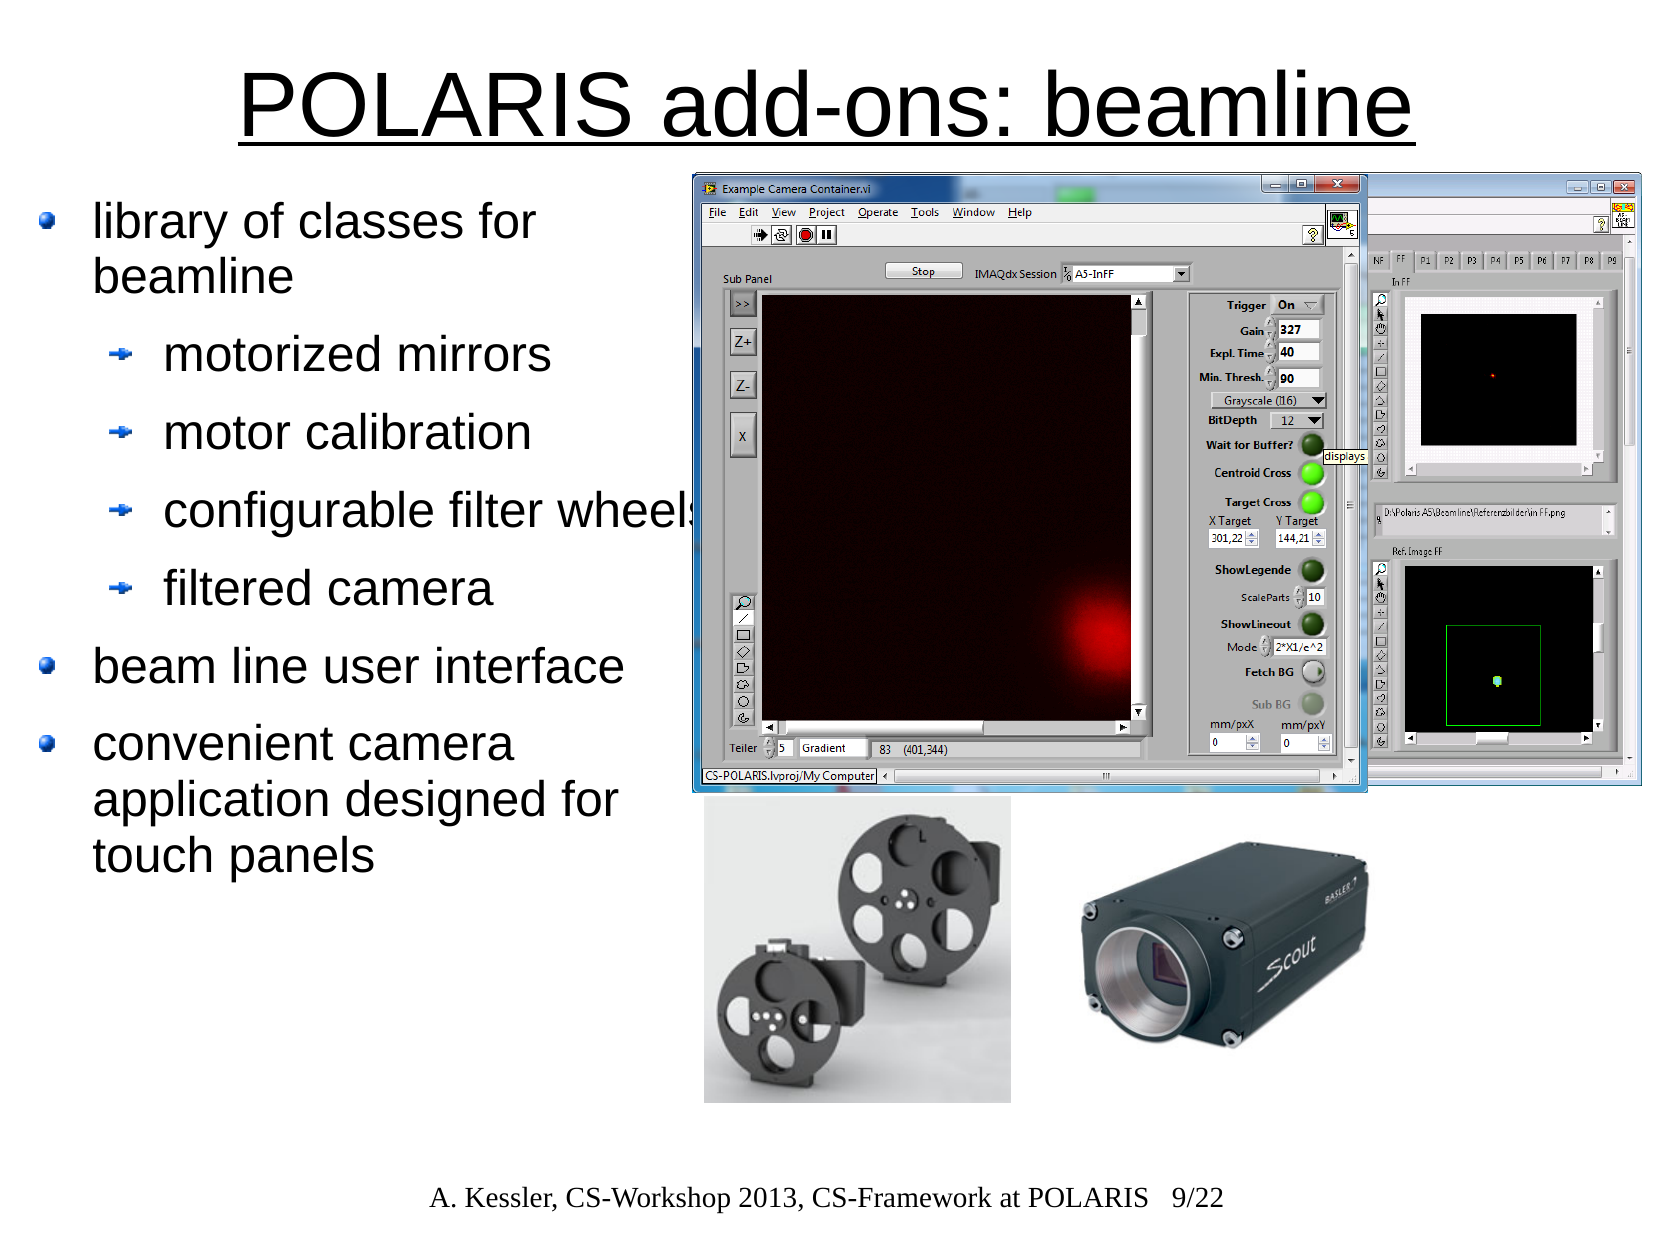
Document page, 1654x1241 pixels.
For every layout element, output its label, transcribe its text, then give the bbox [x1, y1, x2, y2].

picture [1071, 826, 1380, 1065]
picture [692, 172, 1642, 793]
picture [704, 796, 1011, 1103]
list library of classes for beamline motorized mirrors motor calibration configurable filter wheels filtered camera beam line user interface convenient camera application designed for touch panels [21, 192, 748, 1055]
title POLARIS add-ons: beamline [82, 1, 1571, 192]
